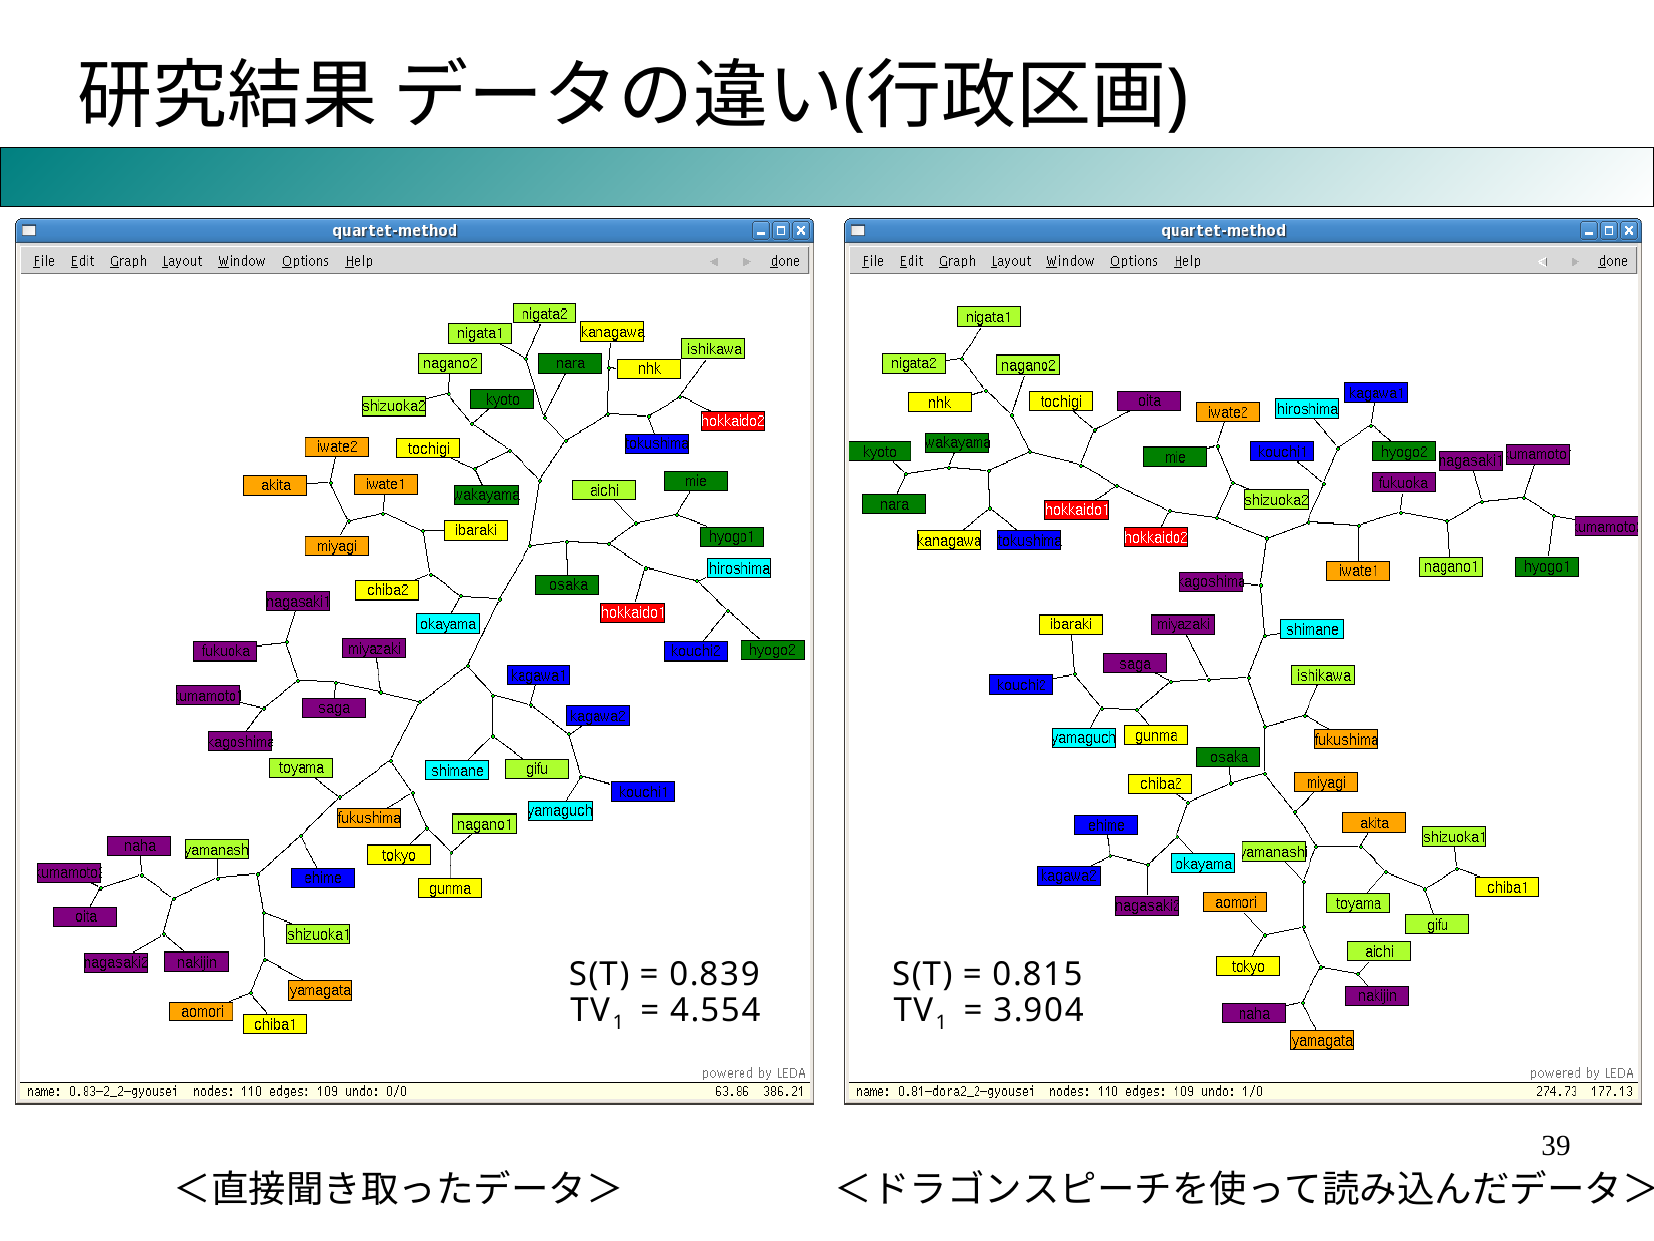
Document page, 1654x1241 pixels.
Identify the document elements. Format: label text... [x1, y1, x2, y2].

title 研究結果 データの違い(行政区画) [77, 29, 1654, 149]
picture [844, 218, 1642, 1105]
text_box ＜ドラゴンスピーチを使って読み込んだデータ＞ [856, 1151, 1639, 1211]
chart [562, 955, 768, 1034]
chart [885, 955, 1091, 1034]
picture [15, 218, 814, 1105]
text_box ＜直接聞き取ったデータ＞ [173, 1151, 625, 1211]
